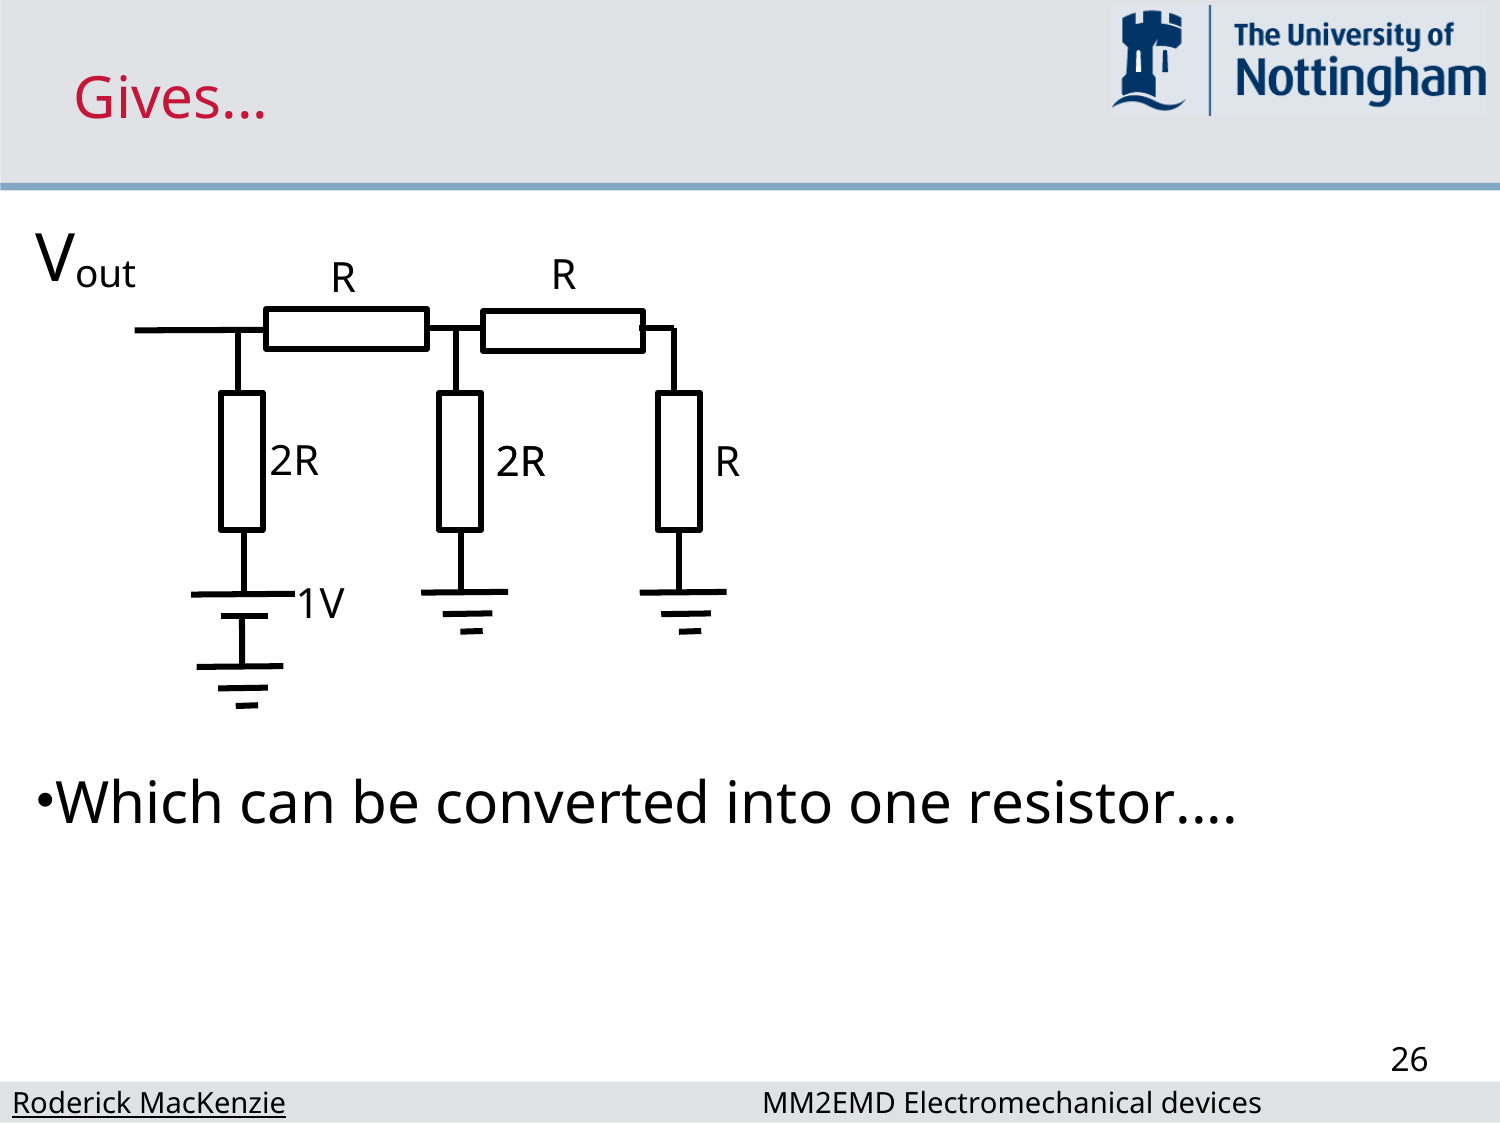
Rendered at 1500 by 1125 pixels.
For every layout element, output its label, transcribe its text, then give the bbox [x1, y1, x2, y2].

picture [1111, 4, 1487, 116]
title Gives... [59, 20, 1137, 172]
text_box R [315, 243, 416, 379]
text_box 2R [254, 426, 355, 561]
text_box Which can be converted into one resistor.... [20, 757, 1435, 983]
text_box 1V [280, 569, 381, 714]
text_box R [699, 427, 800, 563]
text_box R [535, 240, 636, 376]
text_box Vout [20, 207, 170, 342]
text_box <number> [1375, 1030, 1500, 1101]
text_box 2R [481, 427, 582, 563]
